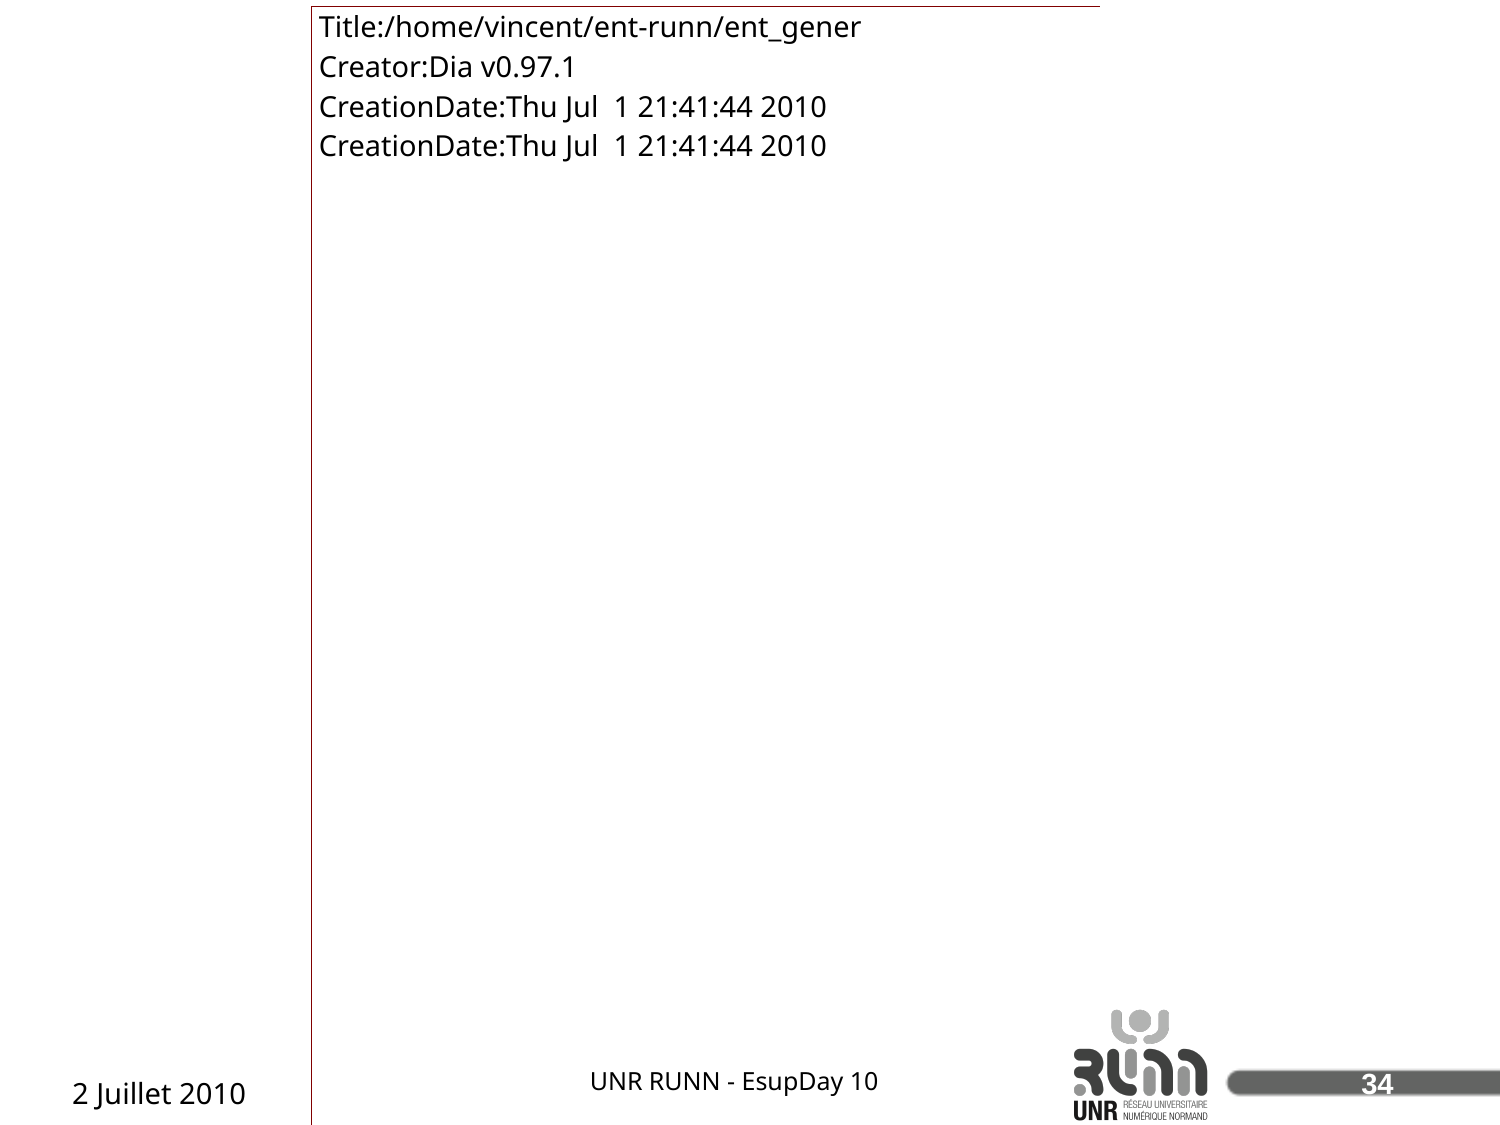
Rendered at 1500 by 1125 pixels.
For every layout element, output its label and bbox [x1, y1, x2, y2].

picture [309, 4, 1213, 1125]
picture [1220, 1065, 1500, 1103]
